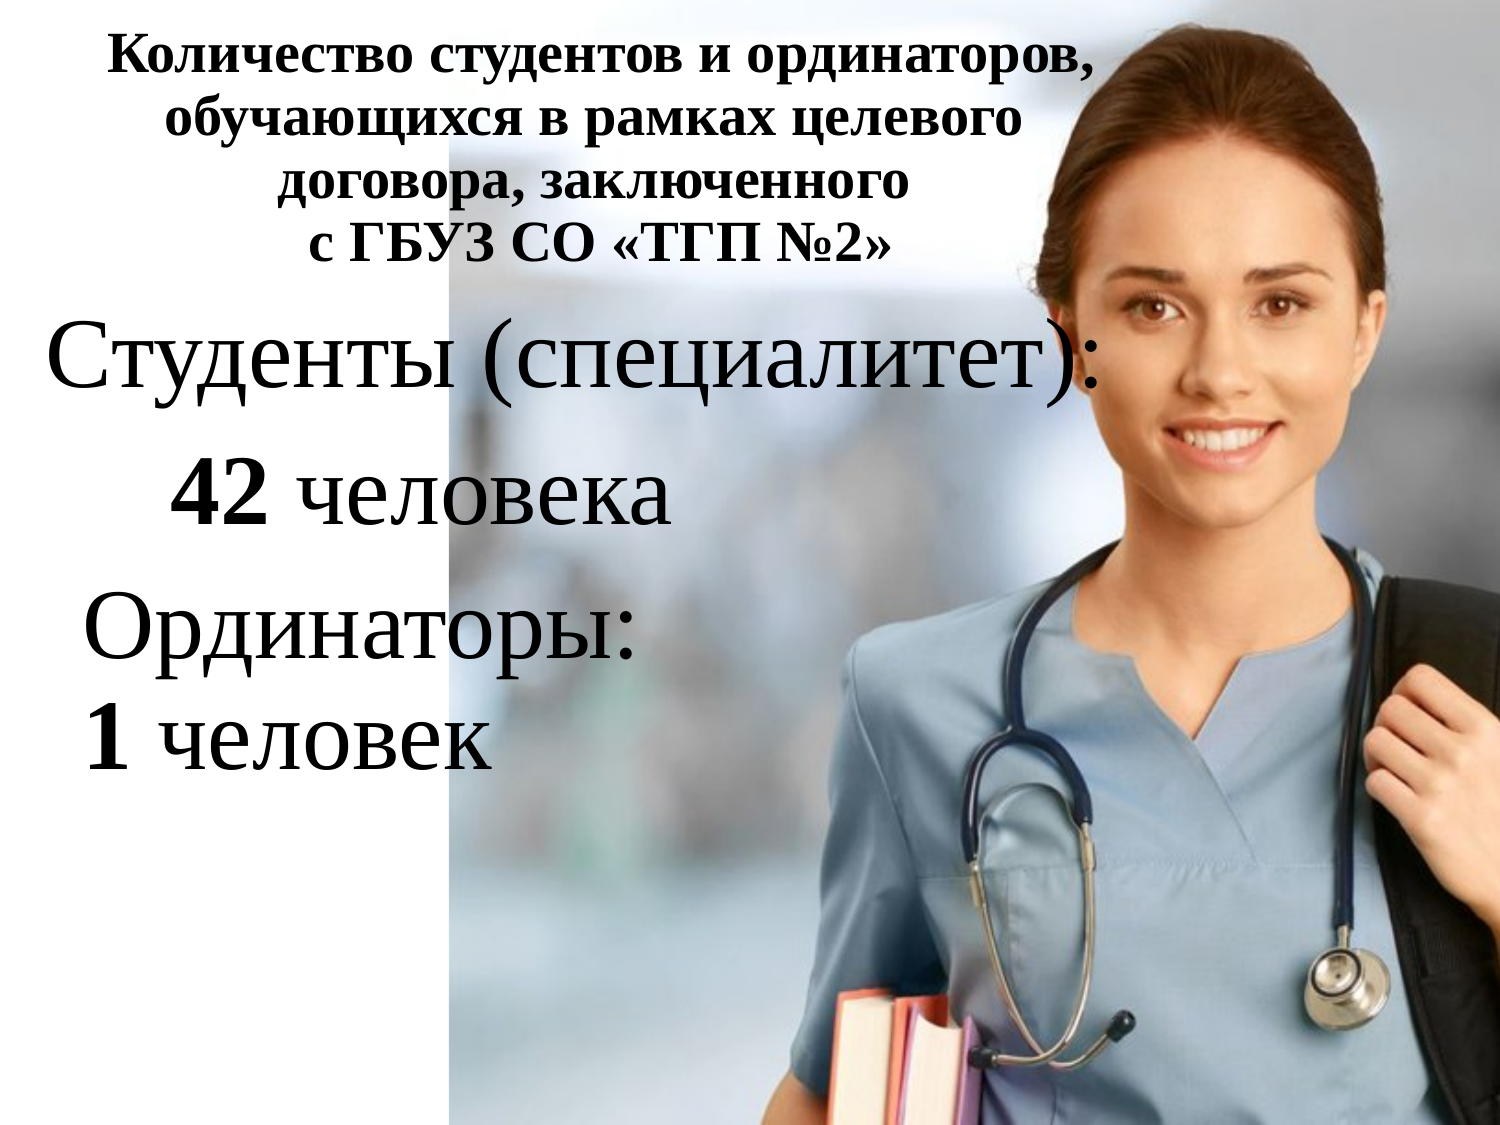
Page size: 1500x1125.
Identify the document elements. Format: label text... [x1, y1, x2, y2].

picture [448, 0, 1500, 1125]
list Студенты (специалитет): 42 человека [30, 293, 1335, 578]
text_box Ординаторы: 1 человек [67, 562, 671, 799]
title Количество студентов и ординаторов, обучающихся в рамках целевого договора, заключенного с ГБУЗ СО «ТГП №2» [0, 14, 1249, 280]
